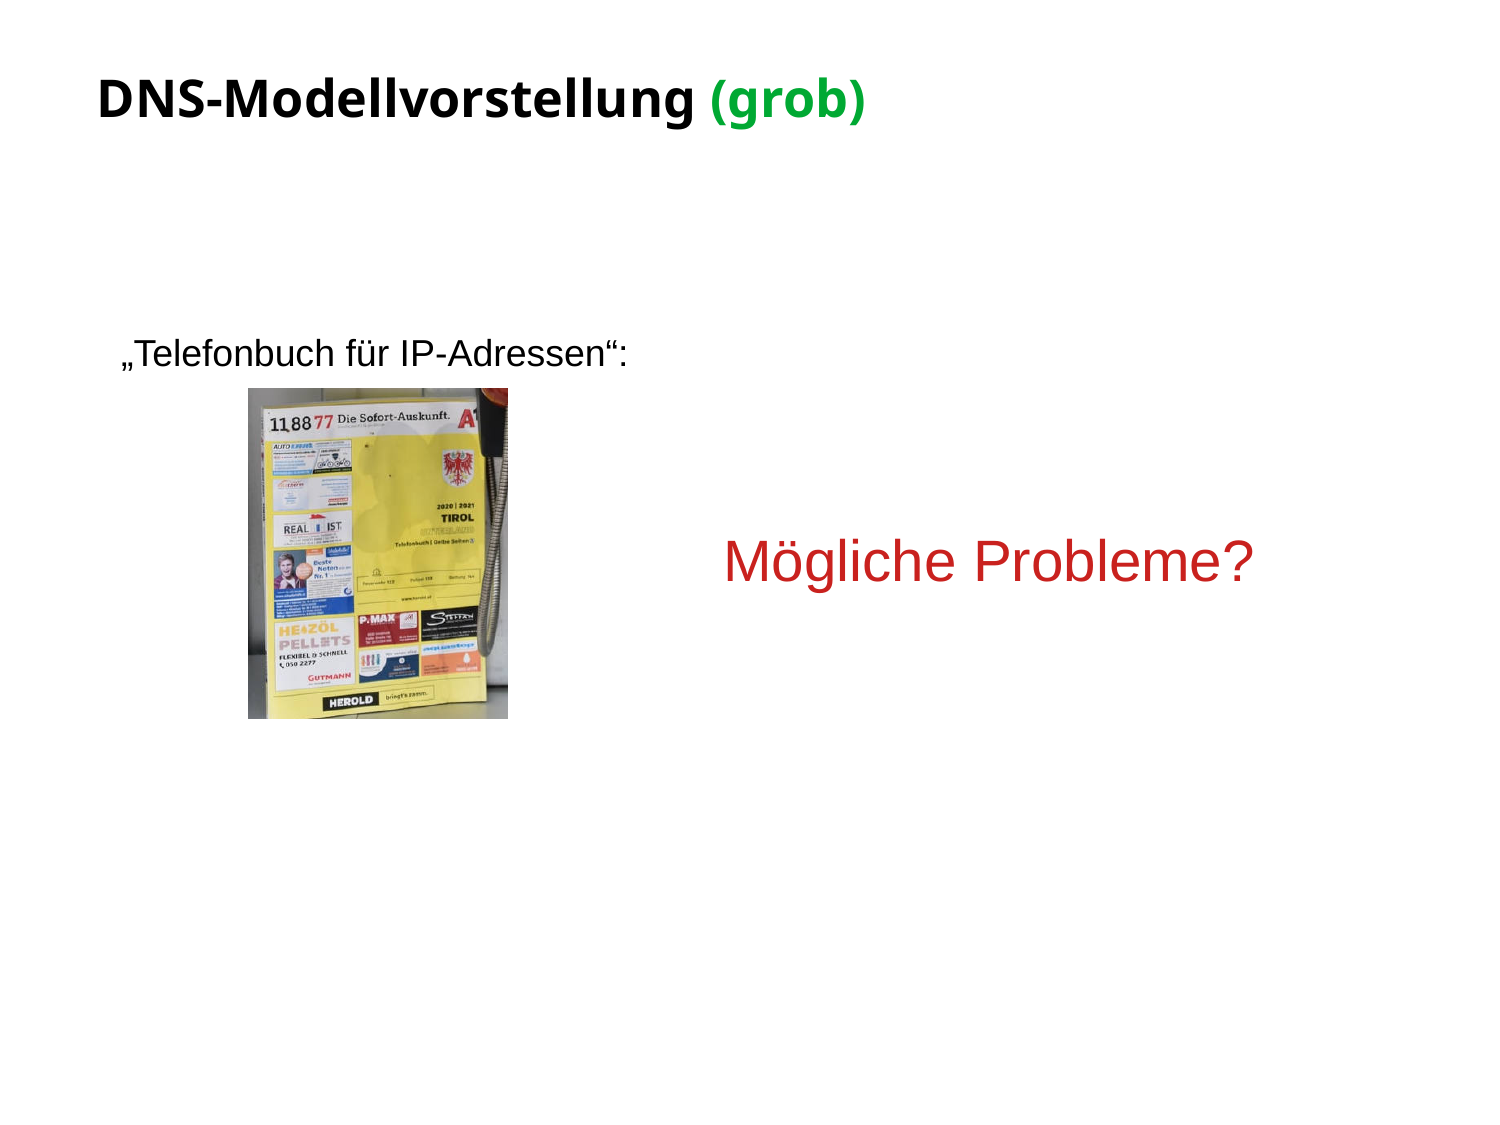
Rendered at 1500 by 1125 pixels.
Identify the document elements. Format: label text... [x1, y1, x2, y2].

text_box „Telefonbuch für IP-Adressen“: [106, 325, 1063, 886]
text_box DNS-Modellvorstellung (grob) [81, 58, 1418, 136]
text_box Mögliche Probleme? [708, 521, 1406, 602]
picture [248, 388, 508, 719]
